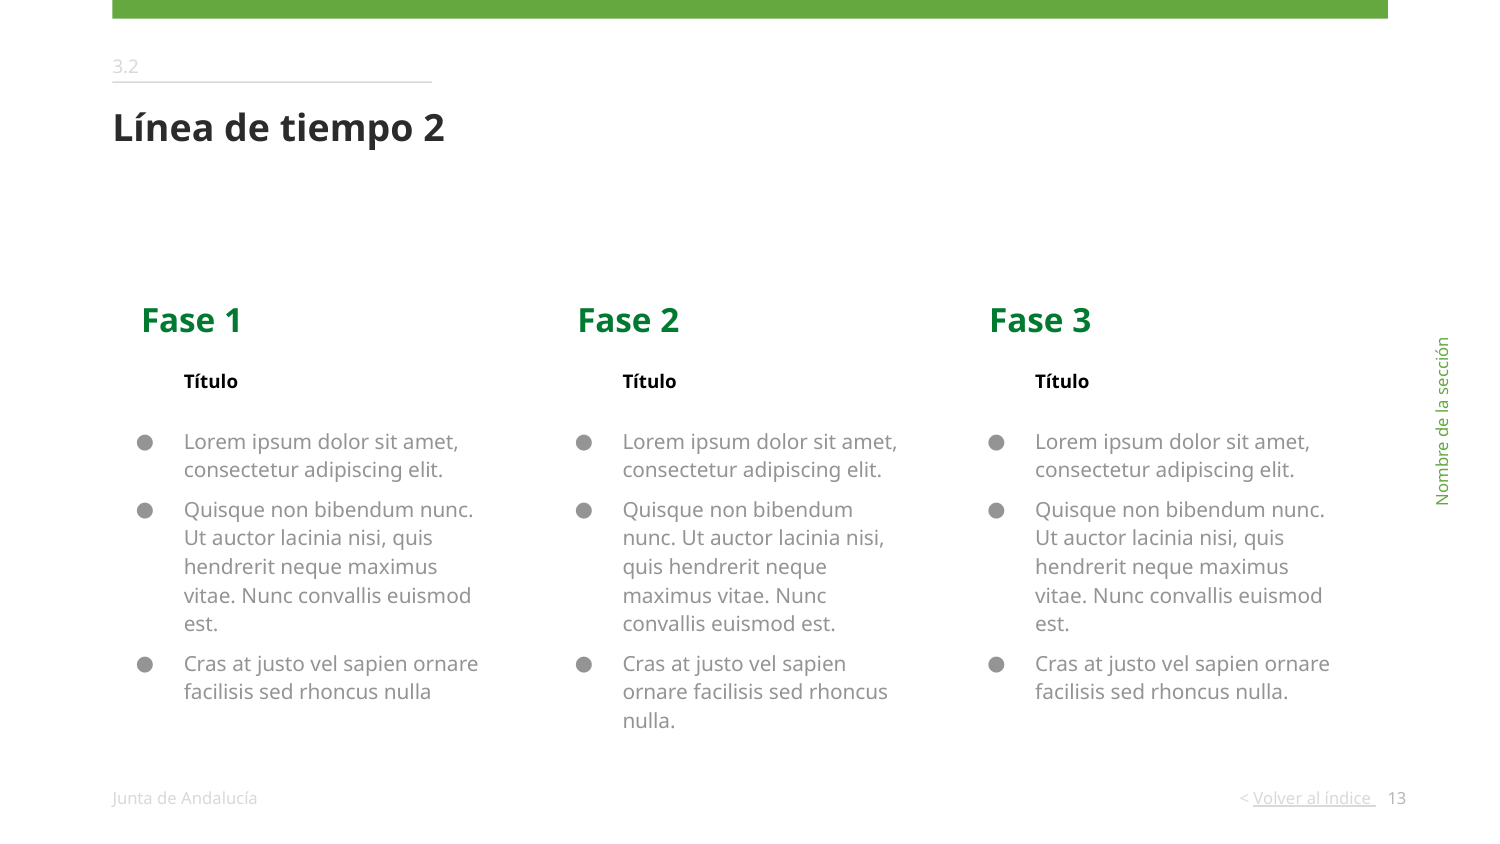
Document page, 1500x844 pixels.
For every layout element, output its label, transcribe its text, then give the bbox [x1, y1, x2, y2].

text_box Título Lorem ipsum dolor sit amet, consectetur adipiscing elit. Quisque non bibendum nunc. Ut auctor lacinia nisi, quis hendrerit neque maximus vitae. Nunc convallis euismod est. Cras at justo vel sapien ornare facilisis sed rhoncus nulla. [957, 366, 1346, 736]
text_box Fase 1 [141, 298, 459, 357]
text_box < Volver al índice [989, 787, 1376, 821]
text_box Nombre de la sección [1425, 228, 1458, 615]
text_box [112, 0, 1388, 19]
text_box 3.2 [112, 54, 186, 125]
slide_number <número> [1387, 787, 1478, 844]
text_box Título Lorem ipsum dolor sit amet, consectetur adipiscing elit. Quisque non bibendum nunc. Ut auctor lacinia nisi, quis hendrerit neque maximus vitae. Nunc convallis euismod est. Cras at justo vel sapien ornare facilisis sed rhoncus nulla. [544, 366, 916, 736]
text_box Título Lorem ipsum dolor sit amet, consectetur adipiscing elit. Quisque non bibendum nunc. Ut auctor lacinia nisi, quis hendrerit neque maximus vitae. Nunc convallis euismod est. Cras at justo vel sapien ornare facilisis sed rhoncus nulla [105, 366, 495, 736]
text_box Línea de tiempo 2 [112, 104, 597, 226]
text_box Fase 2 [577, 298, 895, 357]
text_box Fase 3 [989, 298, 1307, 357]
